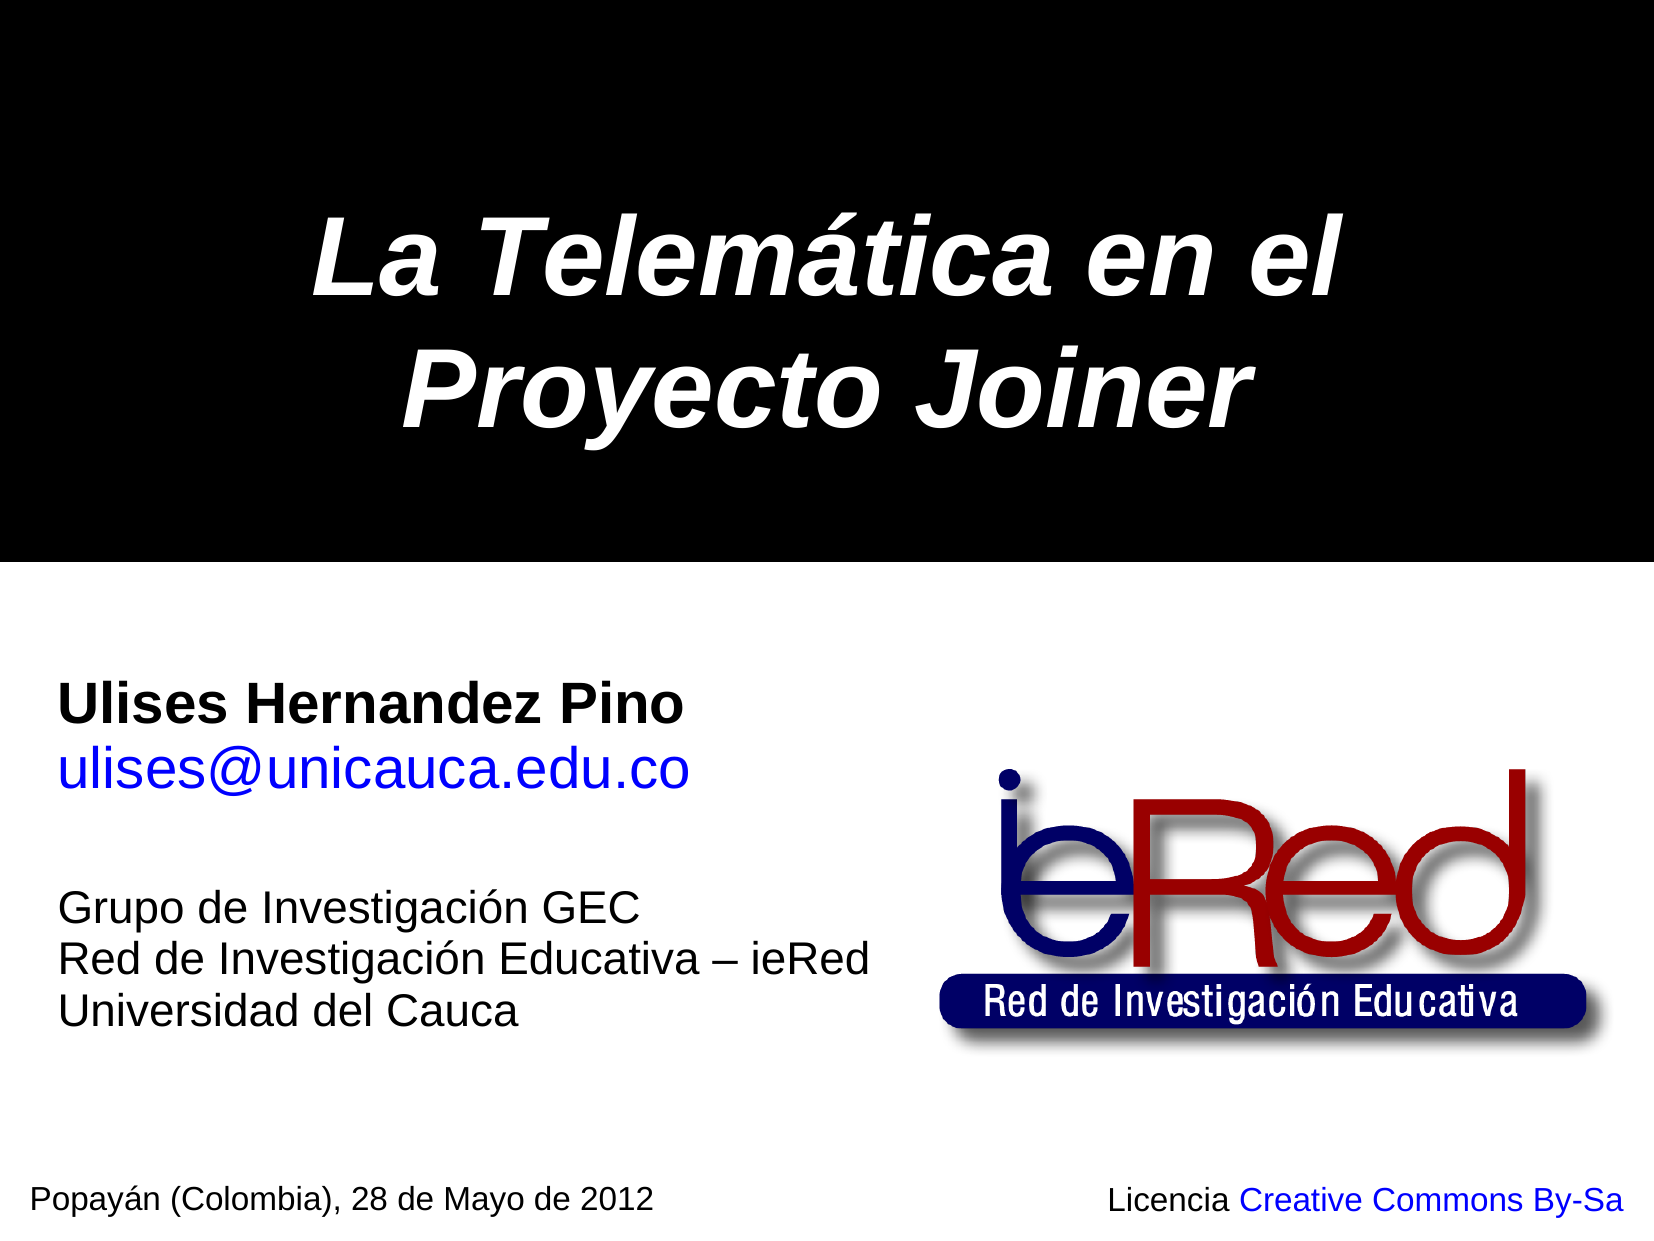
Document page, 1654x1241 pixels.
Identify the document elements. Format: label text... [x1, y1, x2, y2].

text_box Popayán (Colombia), 28 de Mayo de 2012 [29, 1143, 992, 1229]
title La Telemática en el Proyecto Joiner [88, 165, 1565, 473]
picture [856, 696, 1654, 1103]
text_box Licencia Creative Commons By-Sa [988, 1181, 1625, 1229]
text_box [0, 0, 1654, 562]
text_box Ulises Hernandez Pino ulises@unicauca.edu.co Grupo de Investigación GEC Red de Investigación Educativa – ieRed Universidad del Cauca [57, 671, 872, 1122]
